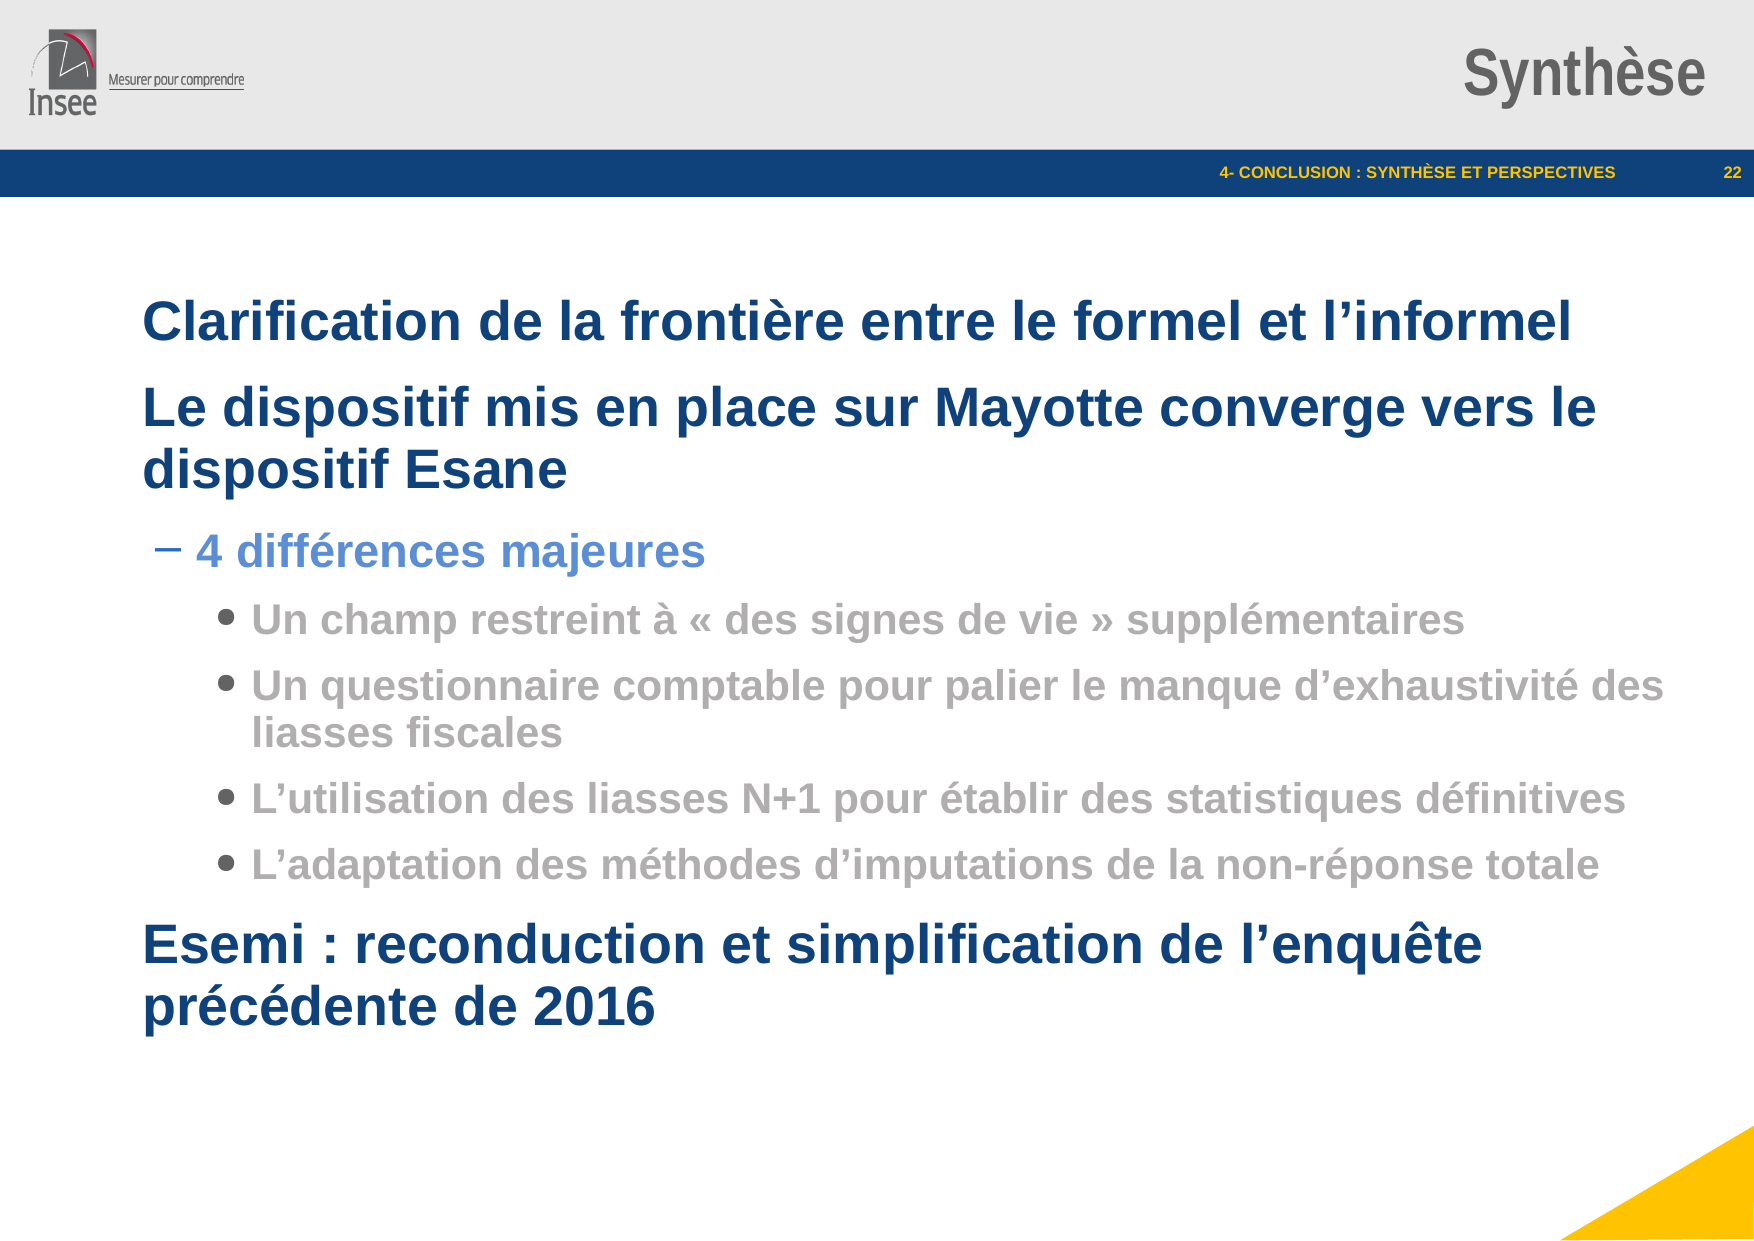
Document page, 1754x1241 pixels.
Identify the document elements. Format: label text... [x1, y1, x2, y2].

title Synthèse [281, 0, 1723, 142]
list Clarification de la frontière entre le formel et l’informel Le dispositif mis en place sur Mayotte converge vers le dispositif Esane 4 différences majeures Un champ restreint à « des signes de vie » supplémentaires Un questionnaire comptable pour palier le manque d’exhaustivité des liasses fiscales L’utilisation des liasses N+1 pour établir des statistiques définitives L’adaptation des méthodes d’imputations de la non-réponse totale Esemi : reconduction et simplification de l’enquête précédente de 2016 [87, 290, 1667, 1148]
picture [25, 0, 244, 119]
